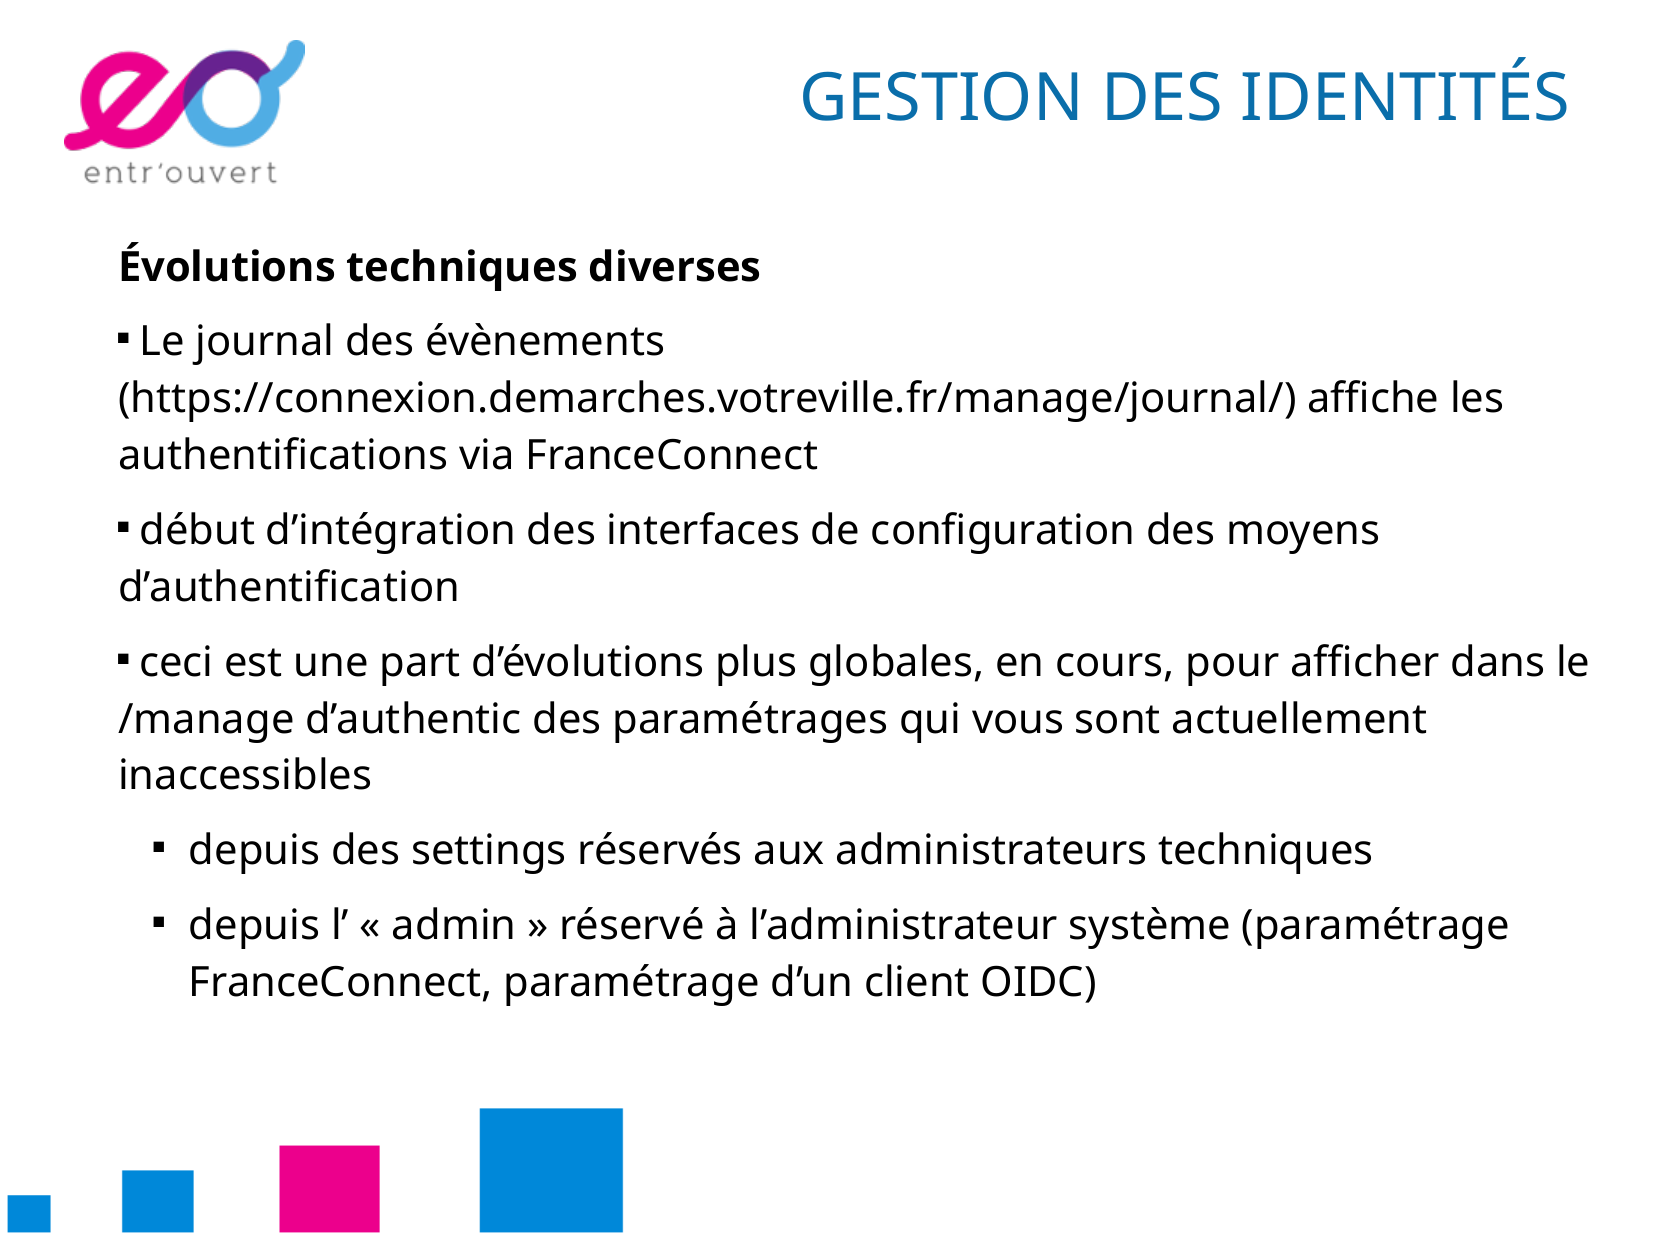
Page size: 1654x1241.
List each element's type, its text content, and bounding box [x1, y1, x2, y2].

title Gestion des identités [375, 49, 1571, 144]
picture [5, 1106, 626, 1235]
text_box Évolutions techniques diverses Le journal des évènements (https://connexion.demarches.votreville.fr/manage/journal/) affiche les authentifications via FranceConnect début d’intégration des interfaces de configuration des moyens d’authentification ceci est une part d’évolutions plus globales, en cours, pour afficher dans le /manage d’authentic des paramétrages qui vous sont actuellement inaccessibles depuis des settings réservés aux administrateurs techniques depuis l’ « admin » réservé à l’administrateur système (paramétrage FranceConnect, paramétrage d’un client OIDC) [118, 236, 1595, 926]
picture [64, 40, 305, 184]
